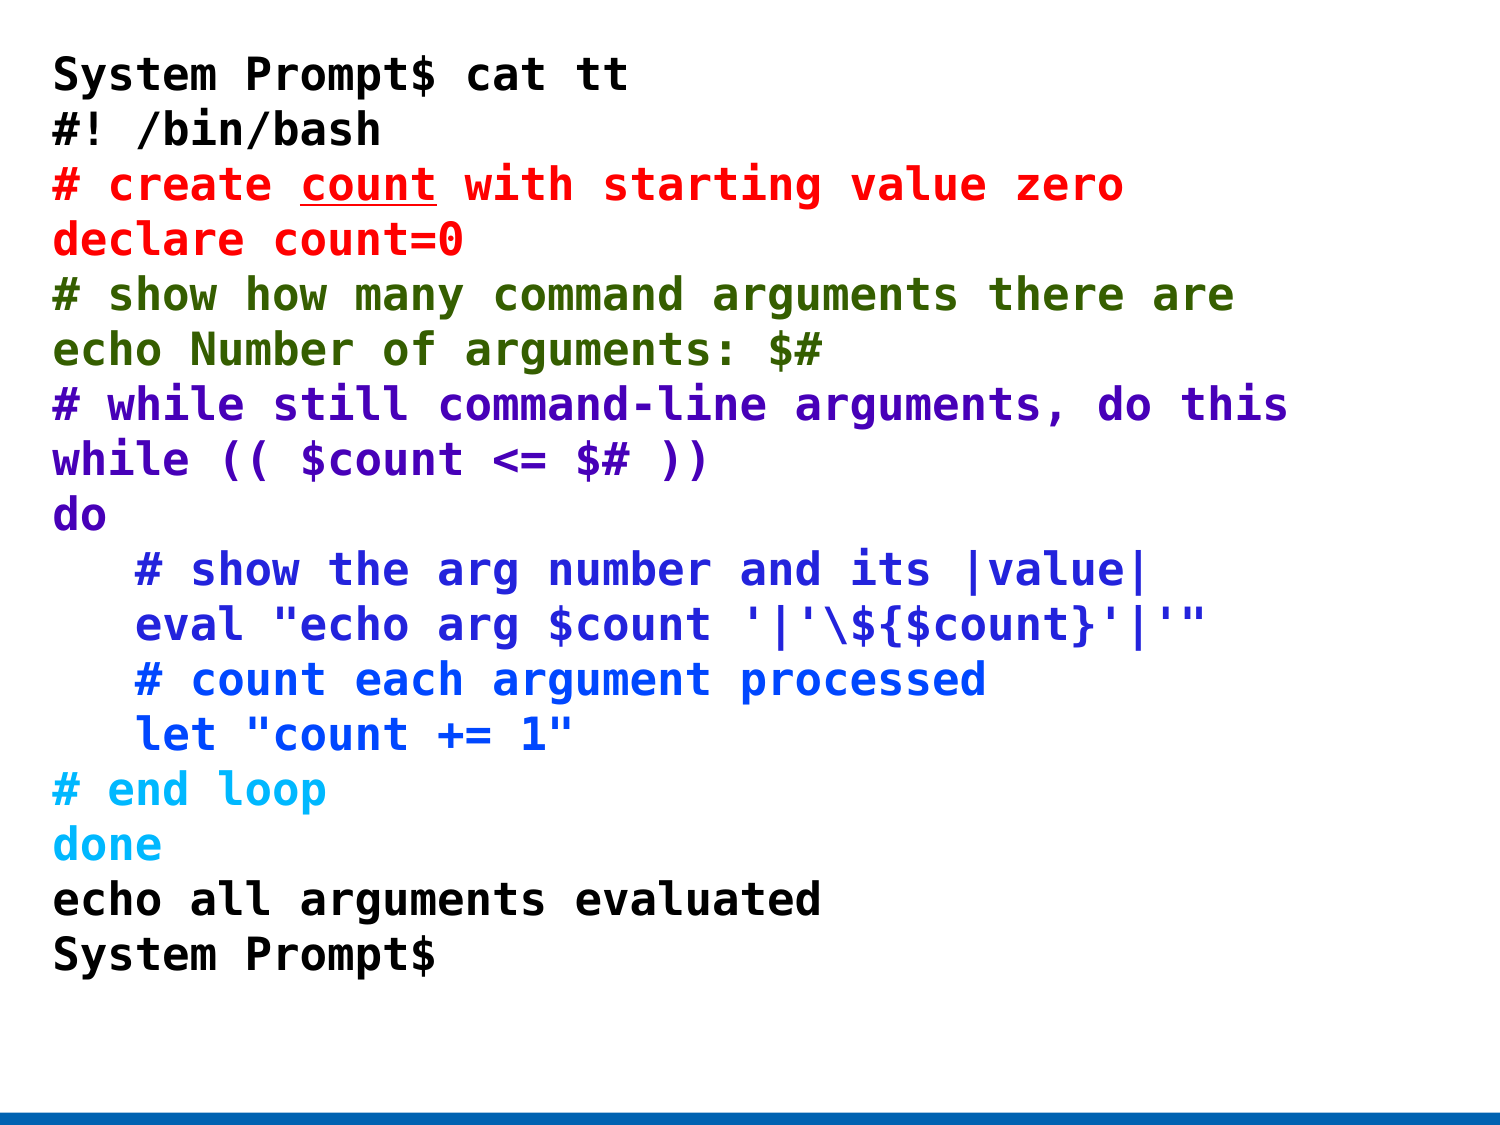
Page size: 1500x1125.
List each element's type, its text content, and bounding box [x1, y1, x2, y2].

text_box System Prompt$ cat tt #! /bin/bash # create count with starting value zero declare count=0 # show how many command arguments there are echo Number of arguments: $# # while still command-line arguments, do this while (( $count <= $# )) do # show the arg number and its |value| eval "echo arg $count '|'\${$count}'|'" # count each argument processed let "count += 1" # end loop done echo all arguments evaluated System Prompt$ [37, 37, 1426, 1097]
